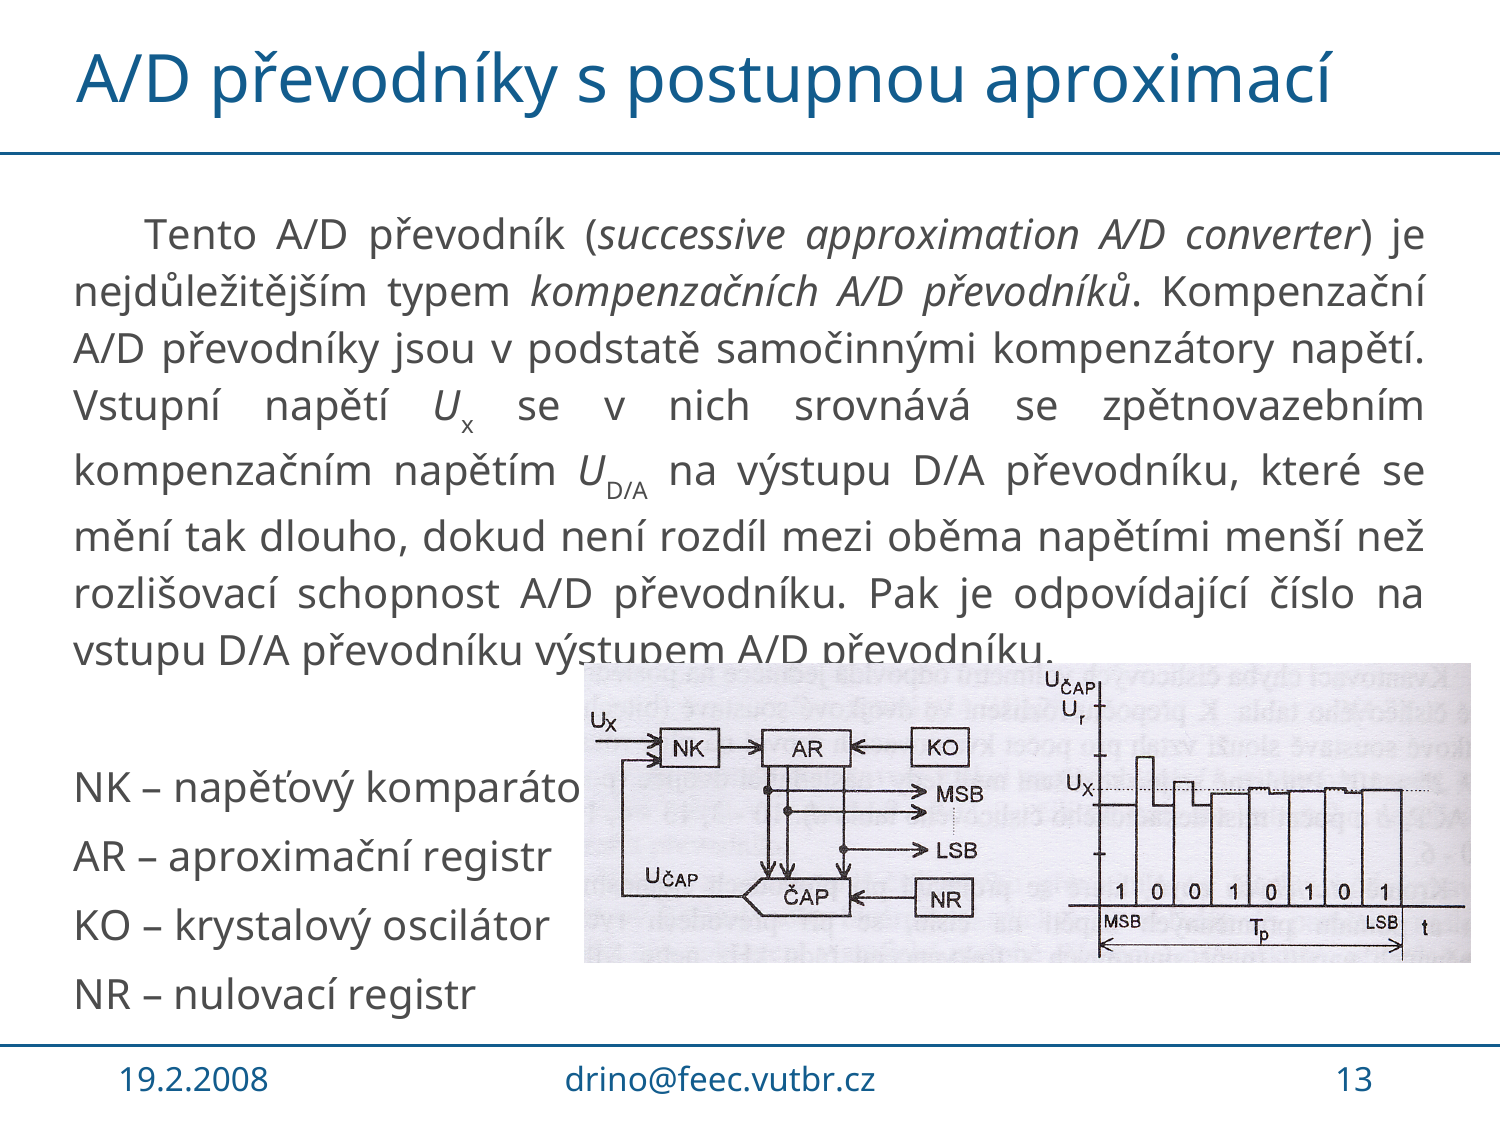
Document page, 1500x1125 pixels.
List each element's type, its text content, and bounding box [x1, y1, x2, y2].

text_box 19.2.2008 [103, 1049, 432, 1125]
picture [584, 663, 1471, 963]
text_box drino@feec.vutbr.cz [454, 1049, 987, 1125]
text_box 20 [1075, 1049, 1388, 1125]
text_box Tento A/D převodník (successive approximation A/D converter) je nejdůležitějším typem kompenzačních A/D převodníků. Kompenzační A/D převodníky jsou v podstatě samočinnými kompenzátory napětí. Vstupní napětí Ux se v nich srovnává se zpětnovazebním kompenzačním napětím UD/A na výstupu D/A převodníku, které se mění tak dlouho, dokud není rozdíl mezi oběma napětími menší než rozlišovací schopnost A/D převodníku. Pak je odpovídající číslo na vstupu D/A převodníku výstupem A/D převodníku. NK – napěťový komparátor AR – aproximační registr KO – krystalový oscilátor NR – nulovací registr [59, 196, 1442, 1030]
title A/D převodníky s postupnou aproximací [0, 0, 1500, 152]
